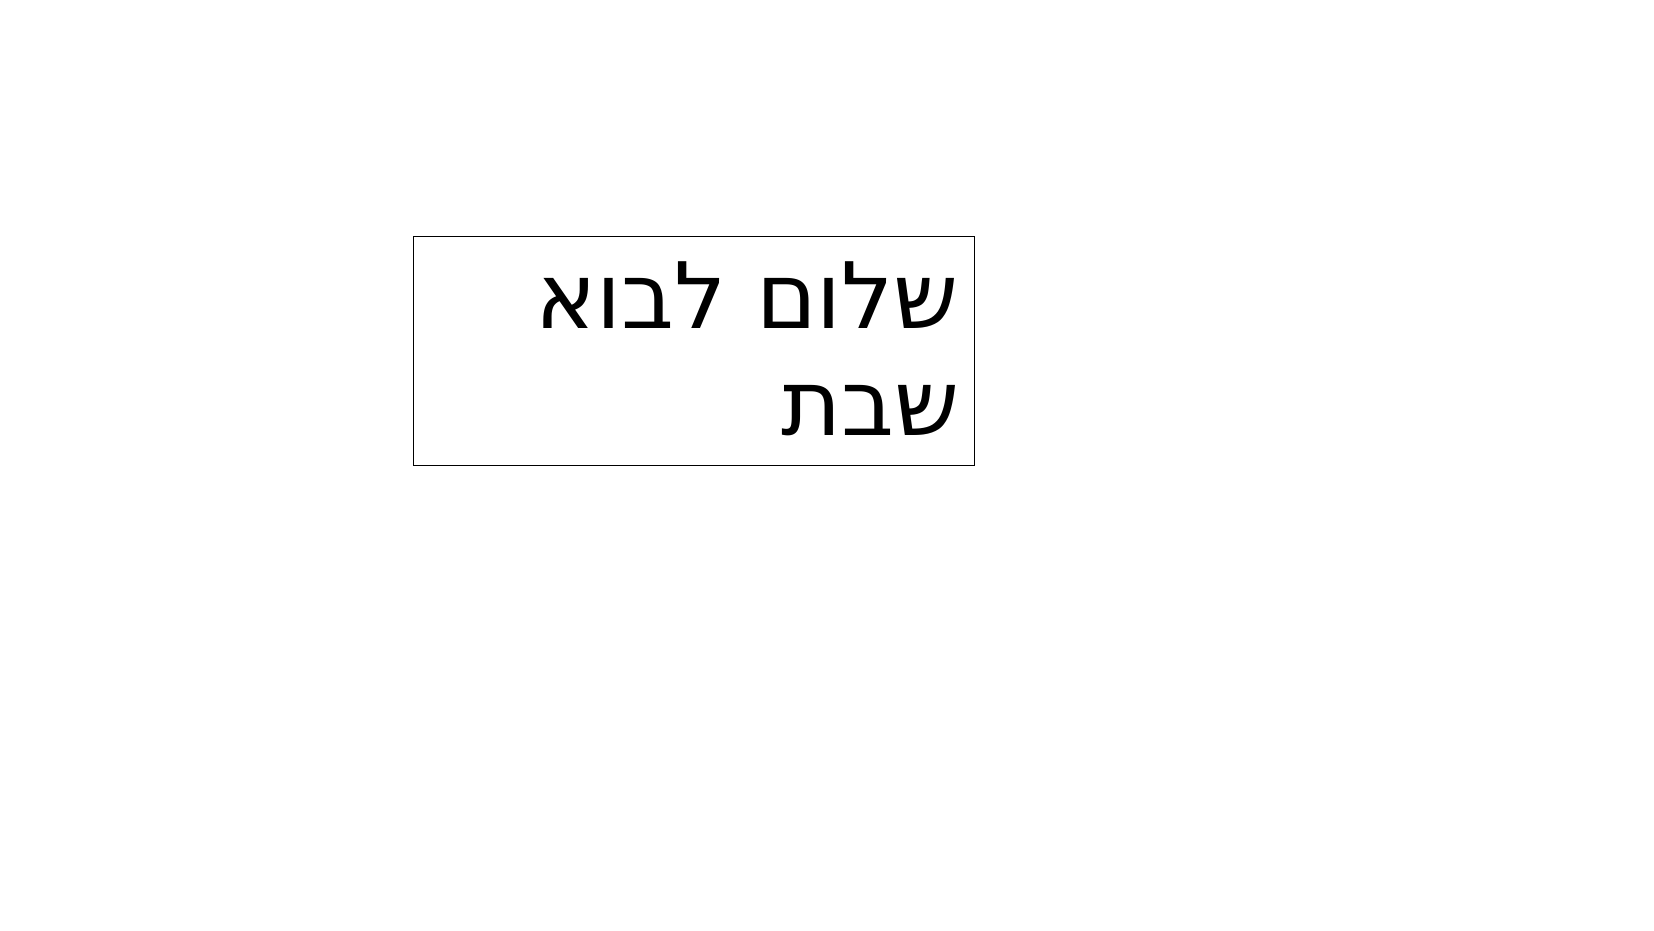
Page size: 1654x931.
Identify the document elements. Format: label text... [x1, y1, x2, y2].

text_box שלום לבוא שבת [413, 236, 975, 454]
